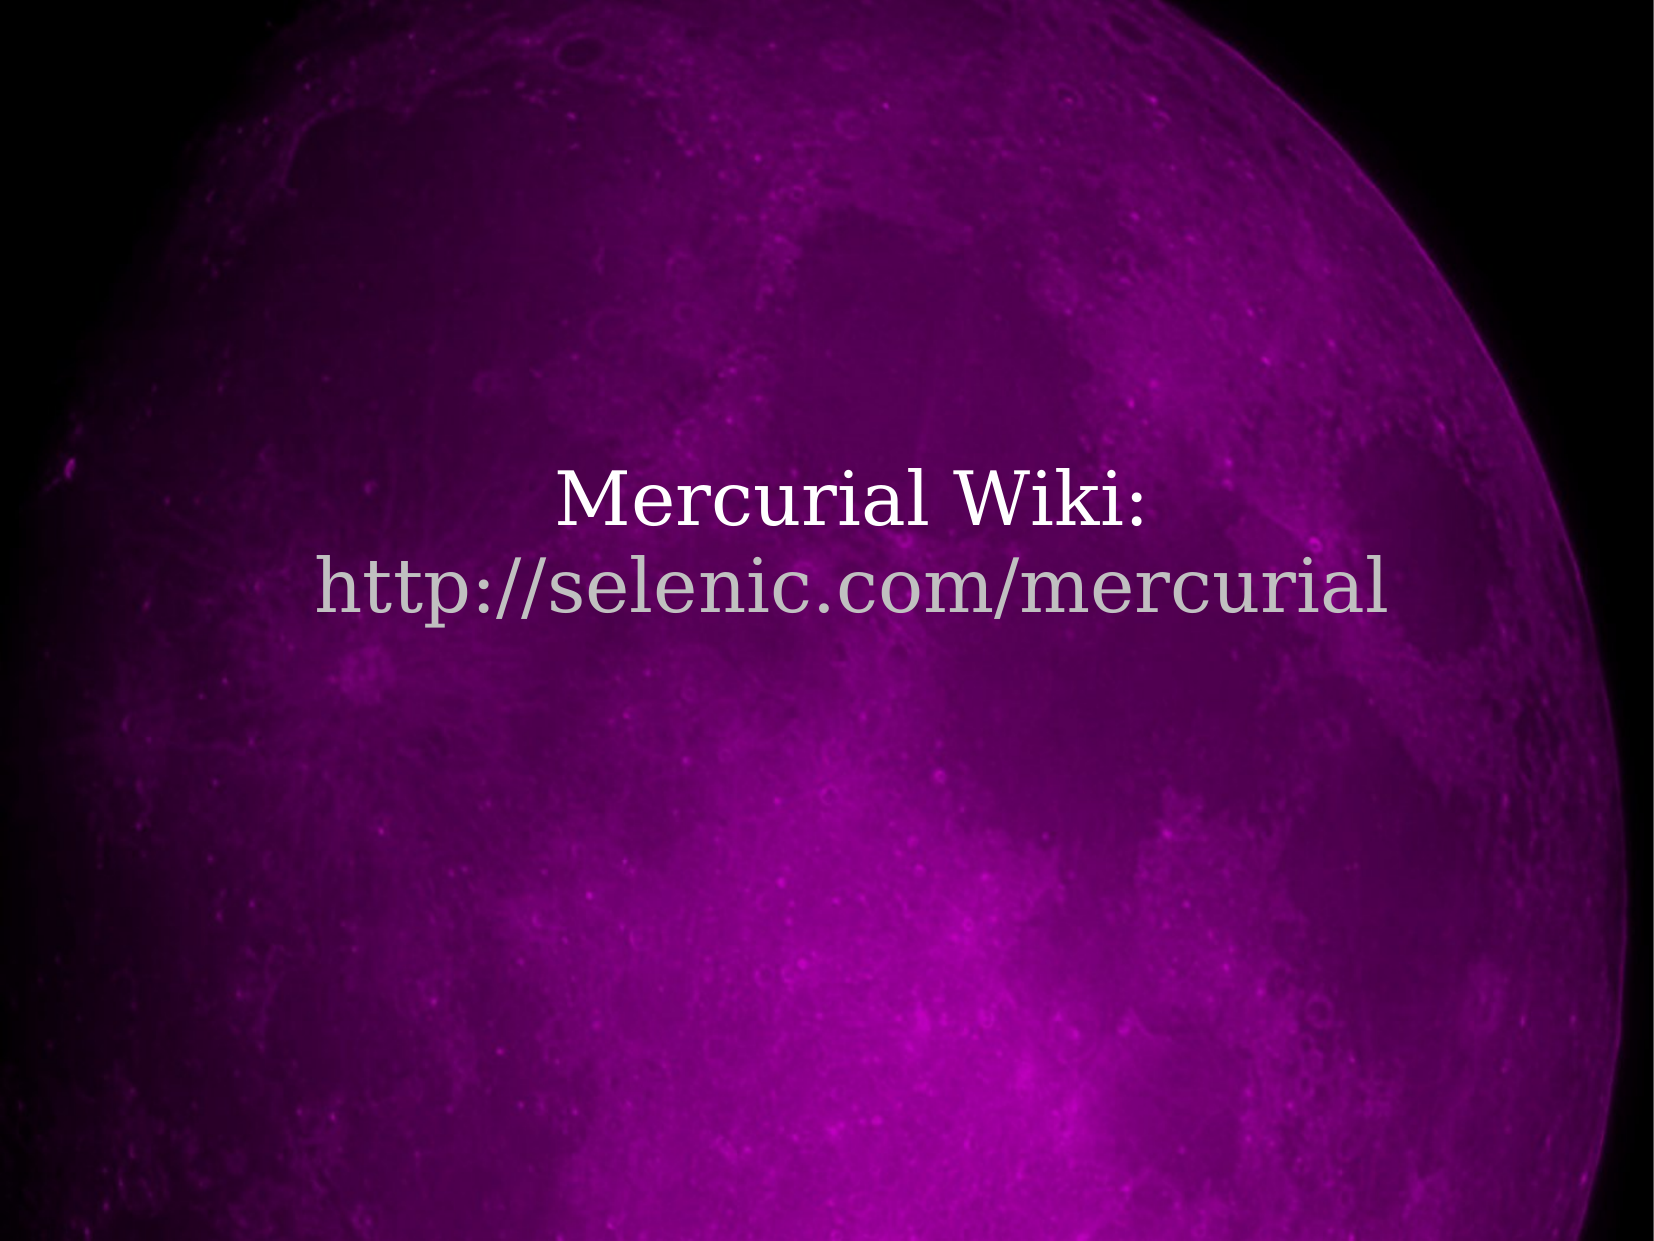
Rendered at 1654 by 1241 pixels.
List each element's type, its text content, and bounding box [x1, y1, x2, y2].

text_box Mercurial Wiki: http://selenic.com/mercurial [300, 448, 1426, 638]
picture [0, 0, 1654, 1241]
